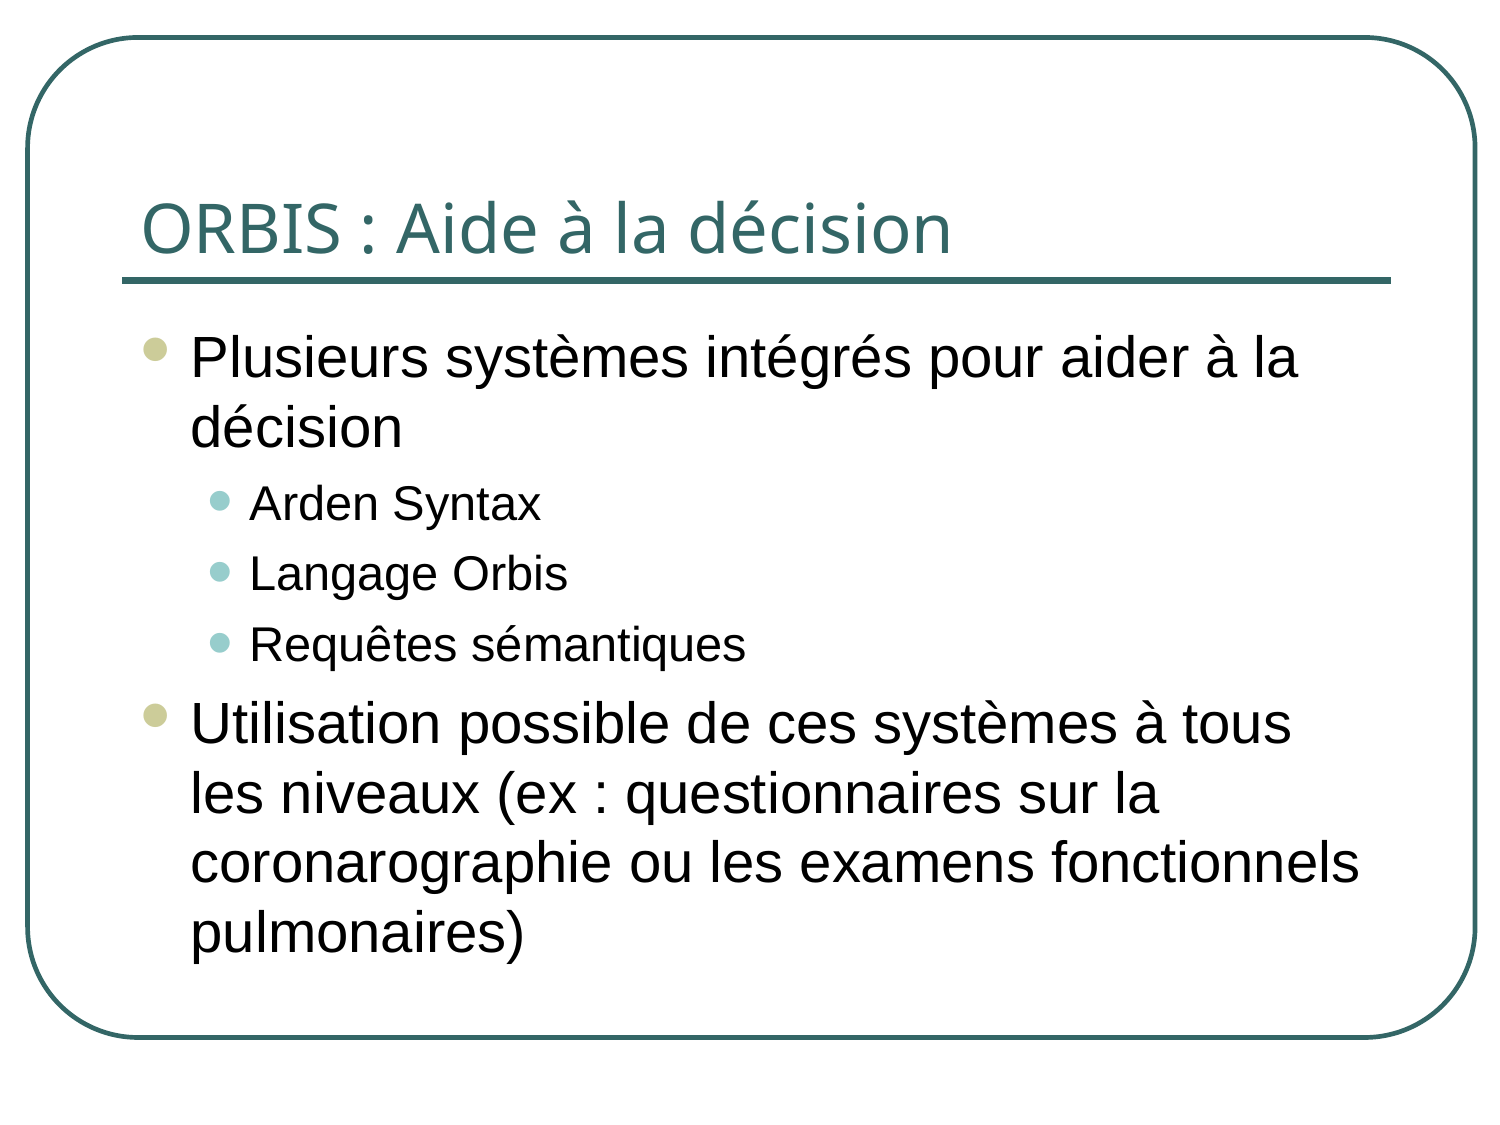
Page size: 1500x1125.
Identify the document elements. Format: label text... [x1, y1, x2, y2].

list Plusieurs systèmes intégrés pour aider à la décision Arden Syntax Langage Orbis Requêtes sémantiques Utilisation possible de ces systèmes à tous les niveaux (ex : questionnaires sur la coronarographie ou les examens fonctionnels pulmonaires) [125, 312, 1388, 976]
title ORBIS : Aide à la décision [125, 87, 1388, 275]
